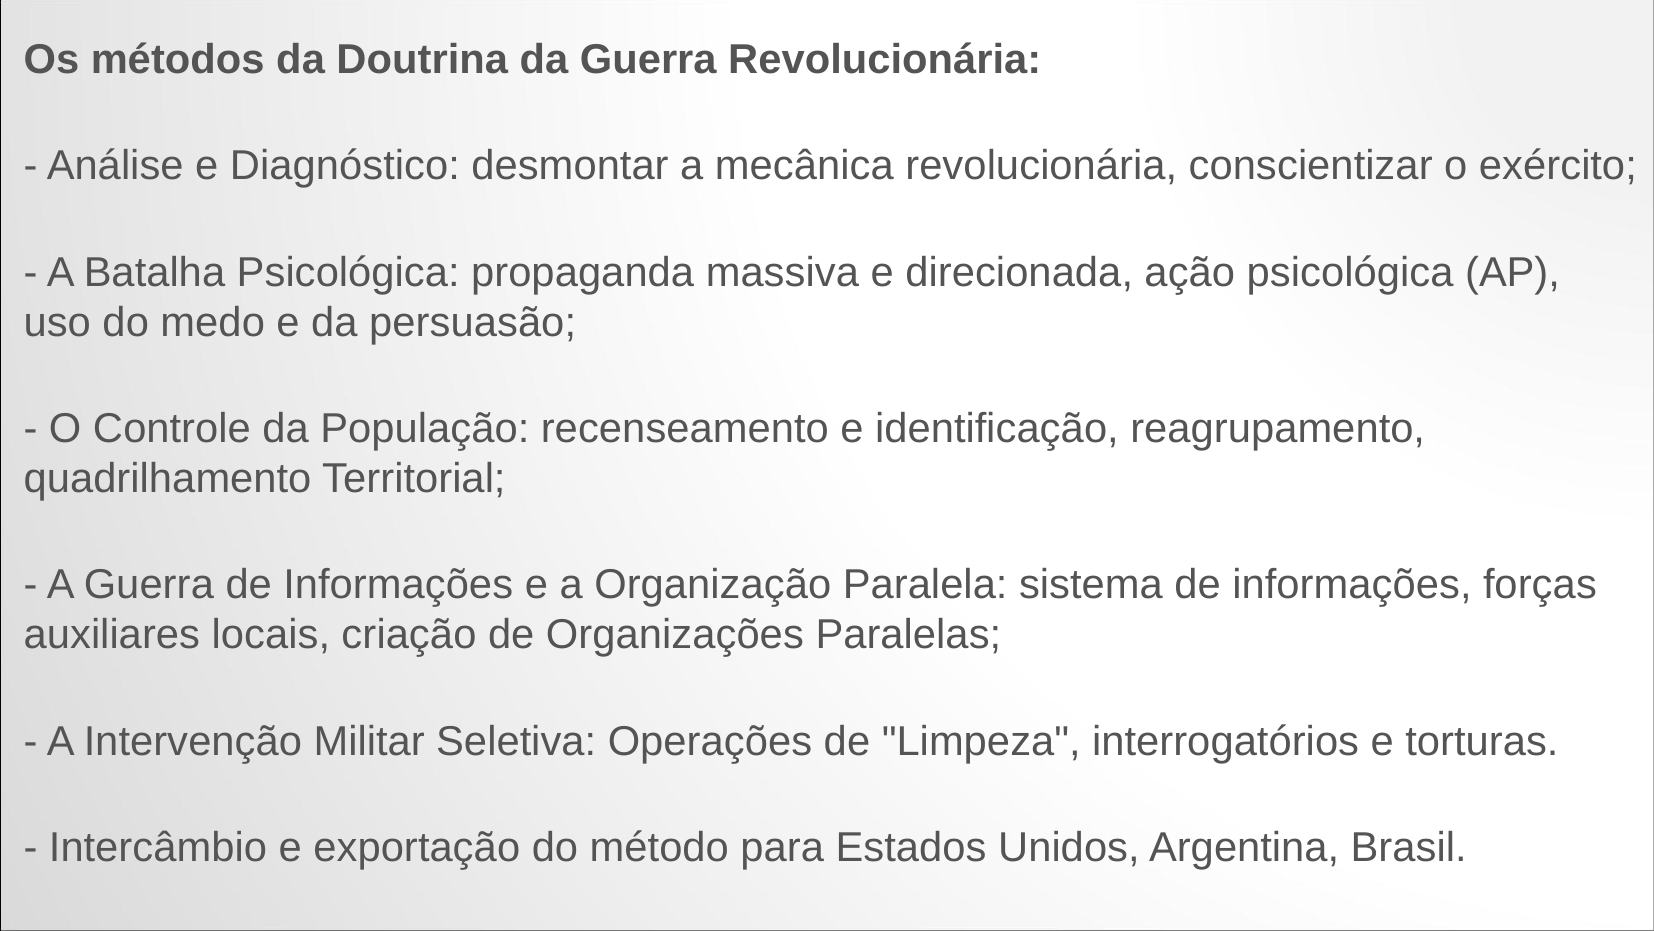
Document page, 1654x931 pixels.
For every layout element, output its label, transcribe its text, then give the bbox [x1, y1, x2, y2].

text_box Os métodos da Doutrina da Guerra Revolucionária: - Análise e Diagnóstico: desmontar a mecânica revolucionária, conscientizar o exército; - A Batalha Psicológica: propaganda massiva e direcionada, ação psicológica (AP), uso do medo e da persuasão; - O Controle da População: recenseamento e identificação, reagrupamento, quadrilhamento Territorial; - A Guerra de Informações e a Organização Paralela: sistema de informações, forças auxiliares locais, criação de Organizações Paralelas; - A Intervenção Militar Seletiva: Operações de "Limpeza", interrogatórios e torturas. - Intercâmbio e exportação do método para Estados Unidos, Argentina, Brasil. [8, 24, 1653, 879]
picture [0, 0, 1654, 931]
